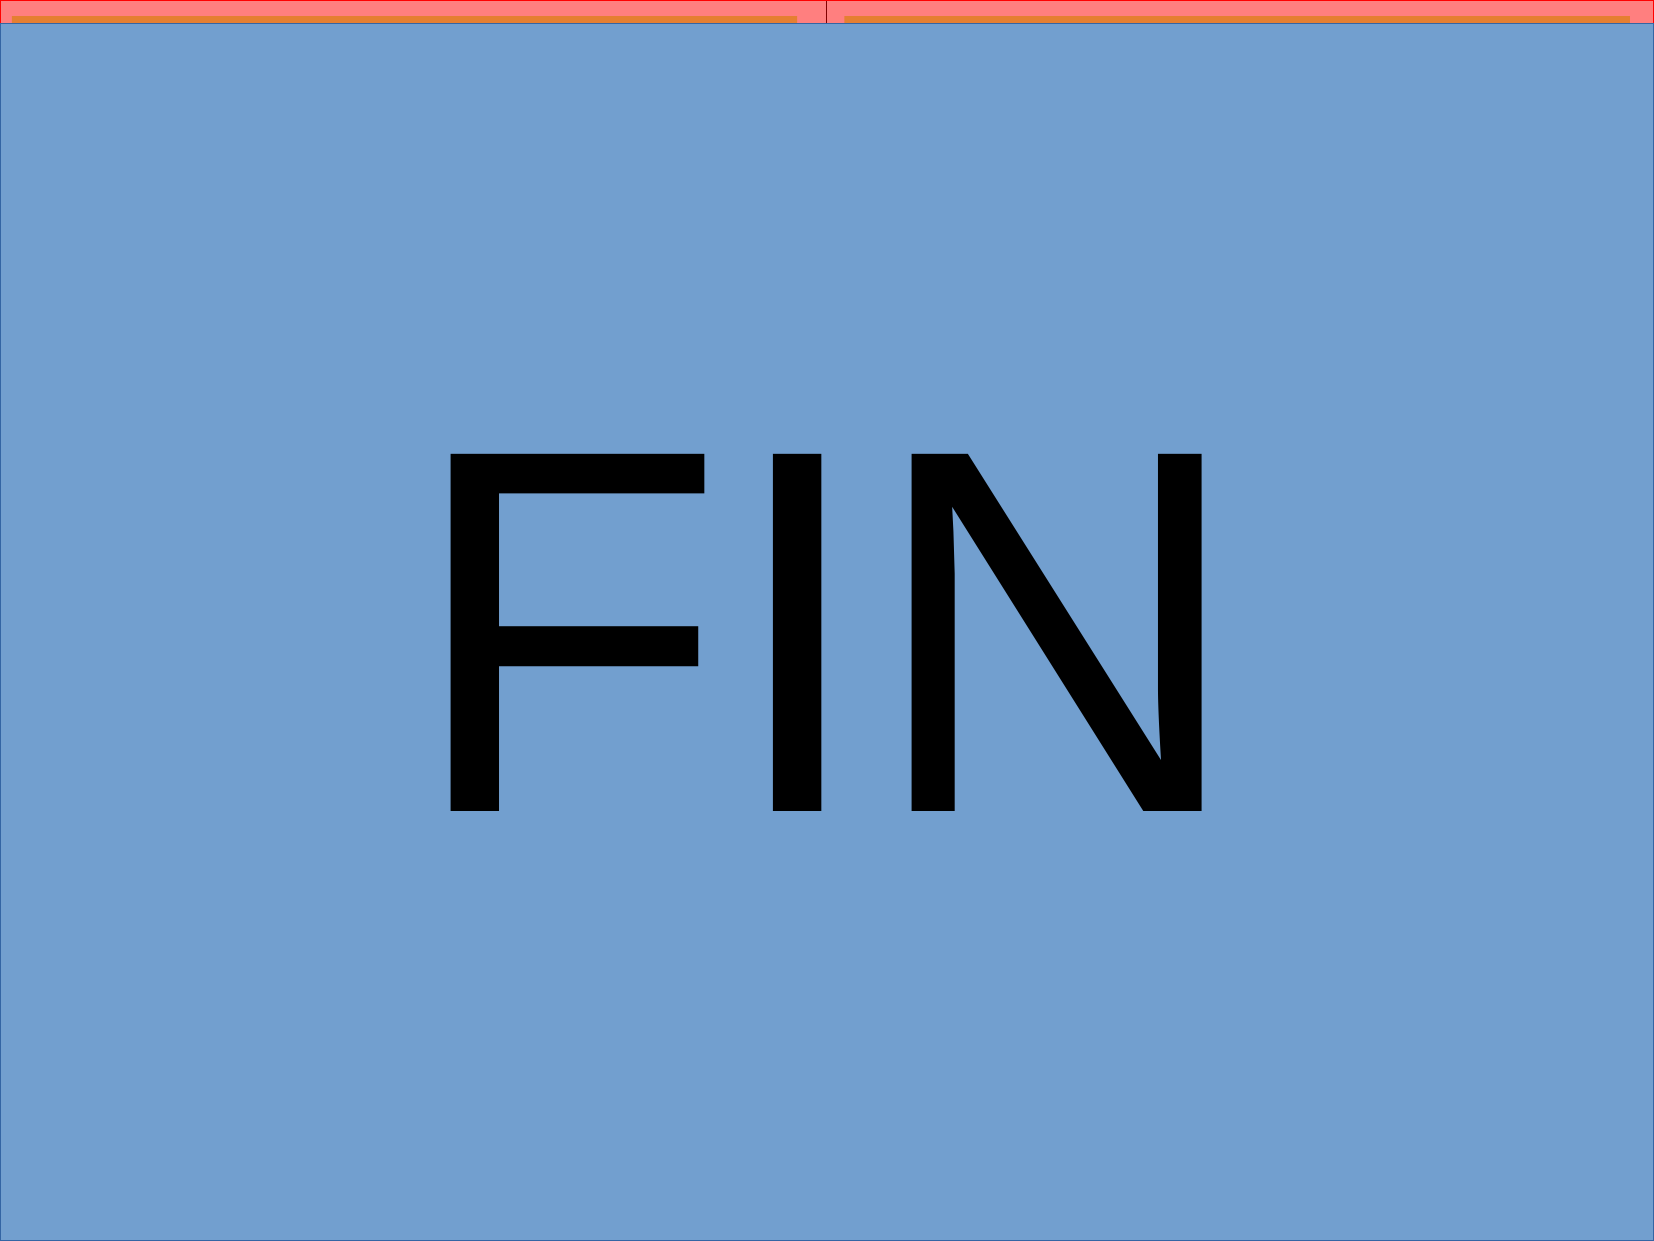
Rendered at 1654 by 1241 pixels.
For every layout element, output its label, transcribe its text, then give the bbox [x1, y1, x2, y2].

text_box [0, 0, 1654, 23]
text_box FIN [0, 23, 1654, 1241]
